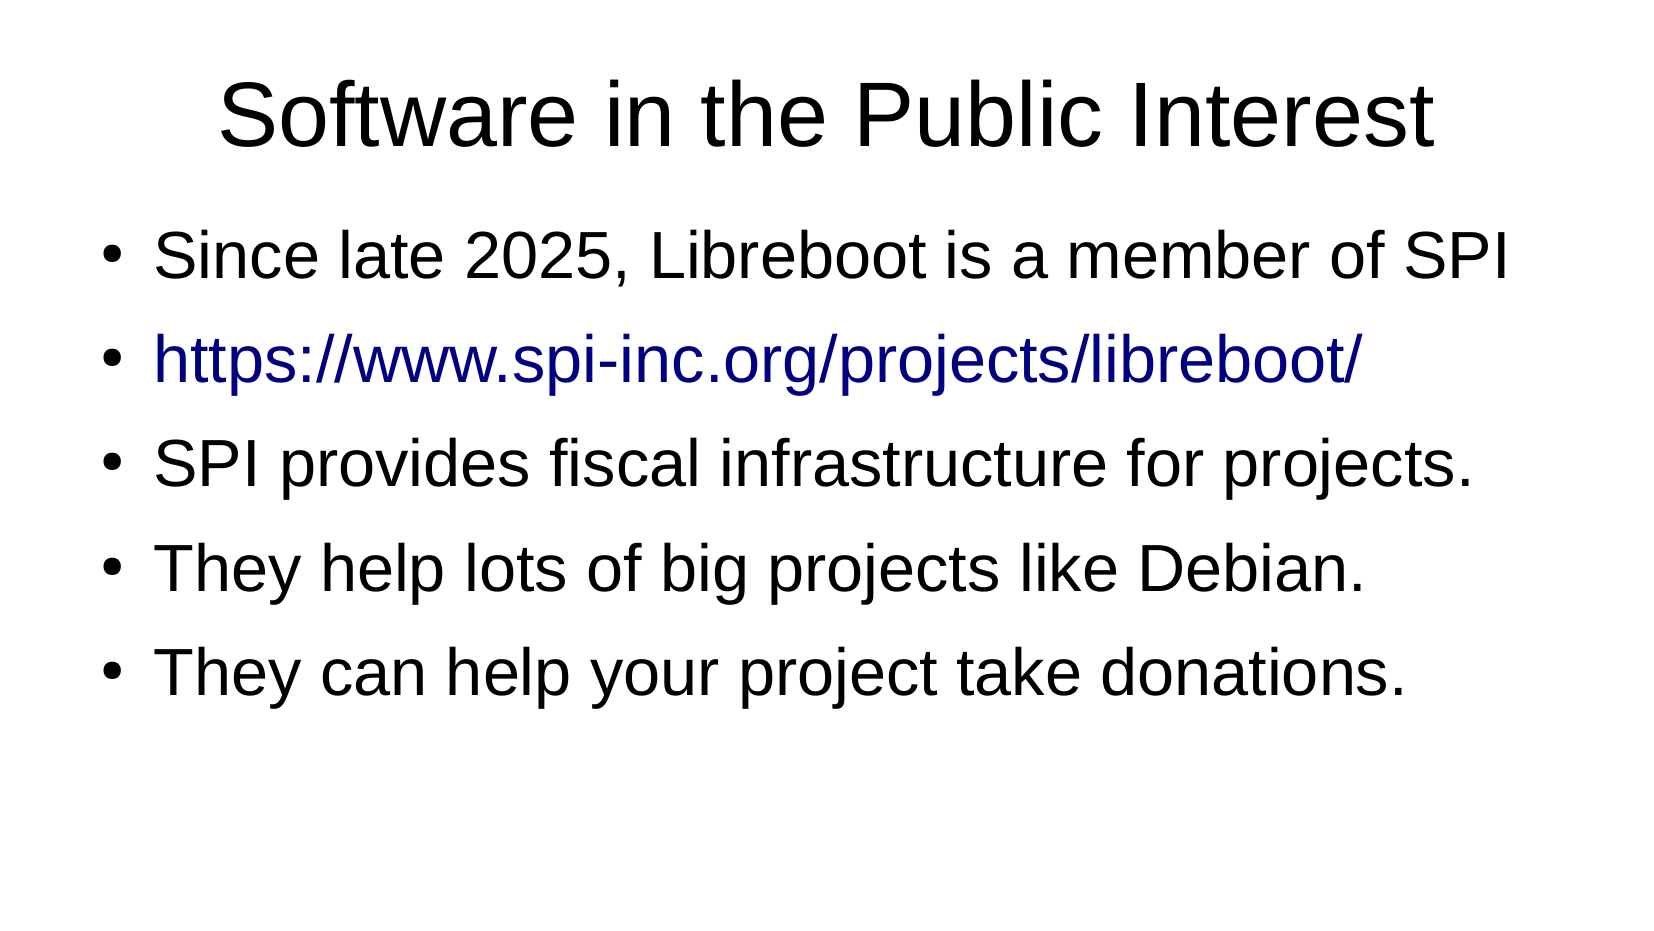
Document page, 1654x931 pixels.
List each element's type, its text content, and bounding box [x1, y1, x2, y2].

title Software in the Public Interest [82, 37, 1571, 193]
list Since late 2025, Libreboot is a member of SPI https://www.spi-inc.org/projects/libreboot/ SPI provides fiscal infrastructure for projects. They help lots of big projects like Debian. They can help your project take donations. [82, 217, 1571, 758]
